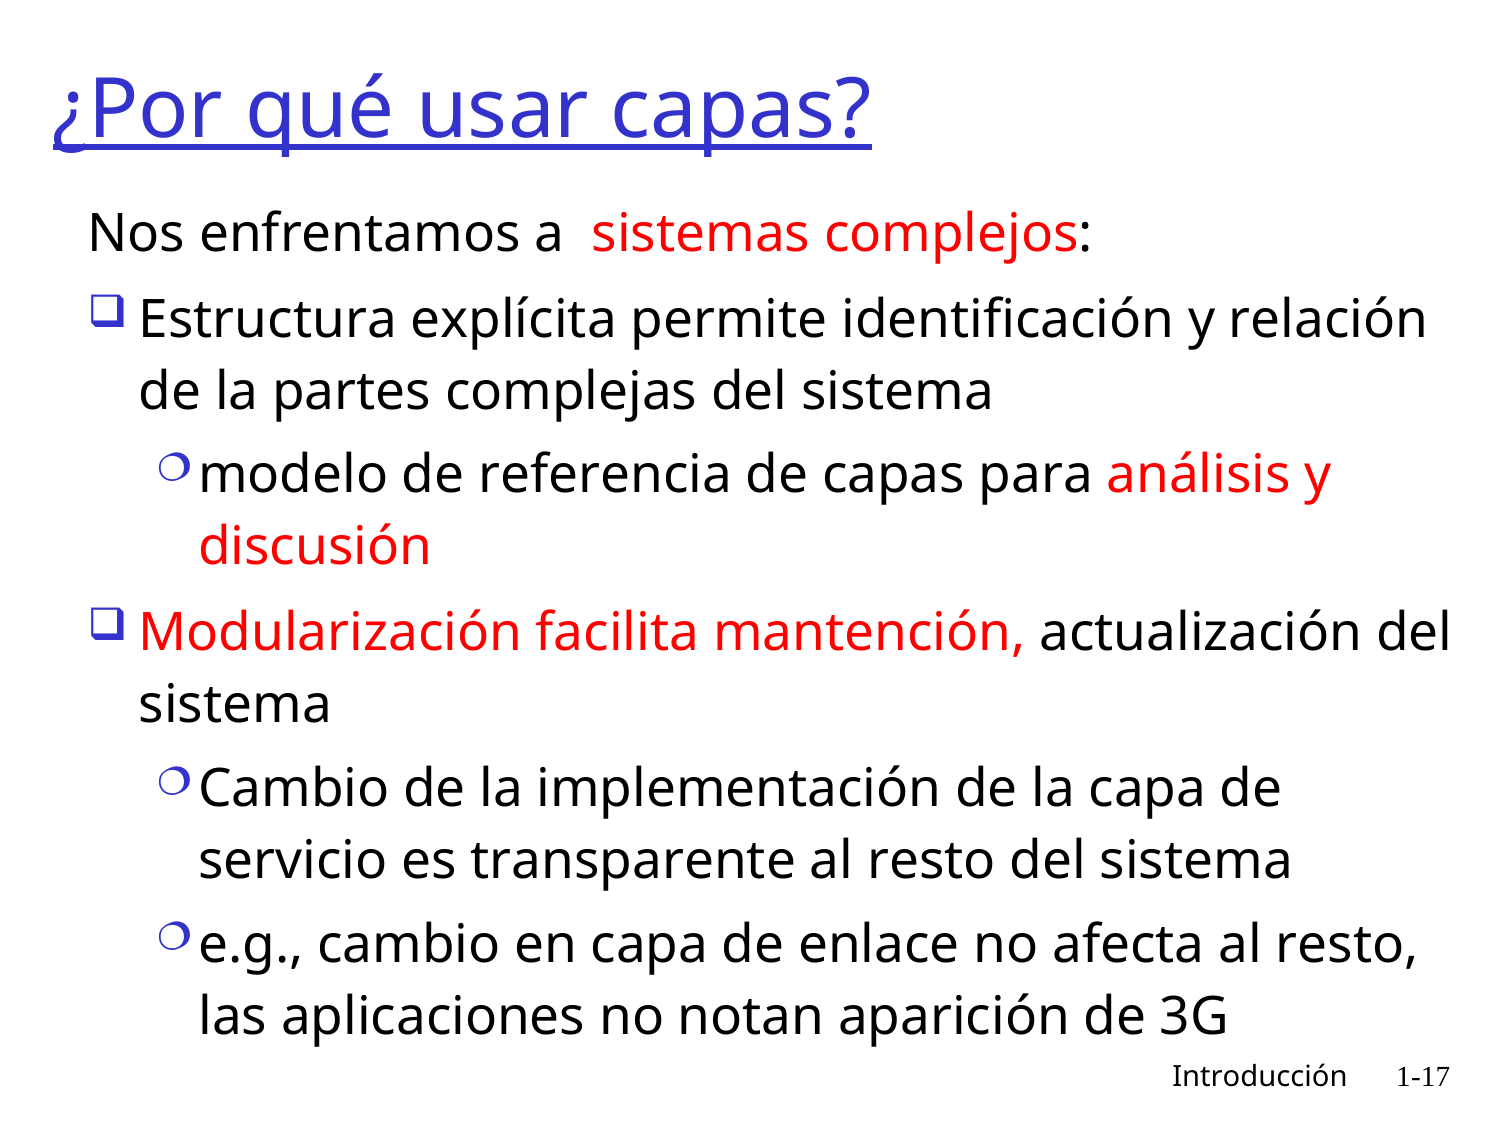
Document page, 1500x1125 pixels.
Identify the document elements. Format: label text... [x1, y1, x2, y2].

text_box Introducción [887, 1051, 1362, 1125]
title ¿Por qué usar capas? [37, 23, 1463, 188]
list Nos enfrentamos a sistemas complejos: Estructura explícita permite identificación y relación de la partes complejas del sistema modelo de referencia de capas para análisis y discusión Modularización facilita mantención, actualización del sistema Cambio de la implementación de la capa de servicio es transparente al resto del sistema e.g., cambio en capa de enlace no afecta al resto, las aplicaciones no notan aparición de 3G [87, 195, 1463, 1051]
text_box 1-<number> [1362, 1050, 1466, 1125]
